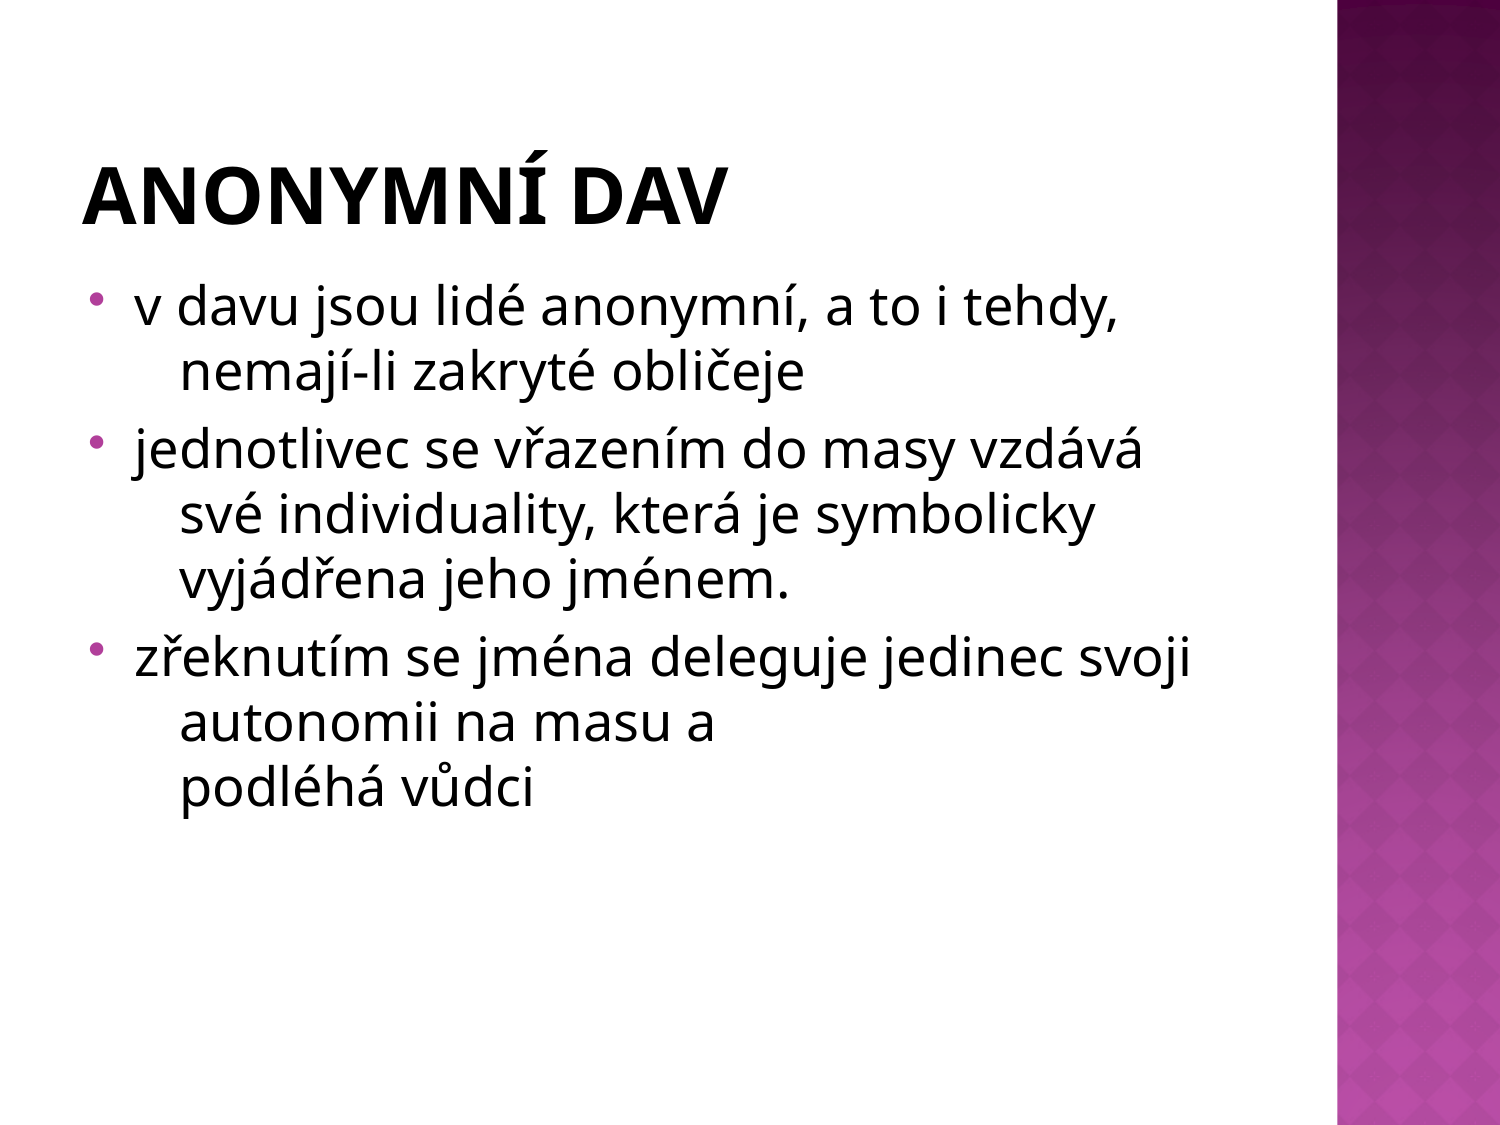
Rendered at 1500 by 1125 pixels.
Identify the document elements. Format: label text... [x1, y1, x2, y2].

list v davu jsou lidé anonymní, a to i tehdy, nemají-li zakryté obličeje jednotlivec se vřazením do masy vzdává své individuality, která je symbolicky vyjádřena jeho jménem. zřeknutím se jména deleguje jedinec svoji autonomii na masu a podléhá vůdci [75, 264, 1243, 1008]
title Anonymní dav [75, 52, 1263, 240]
